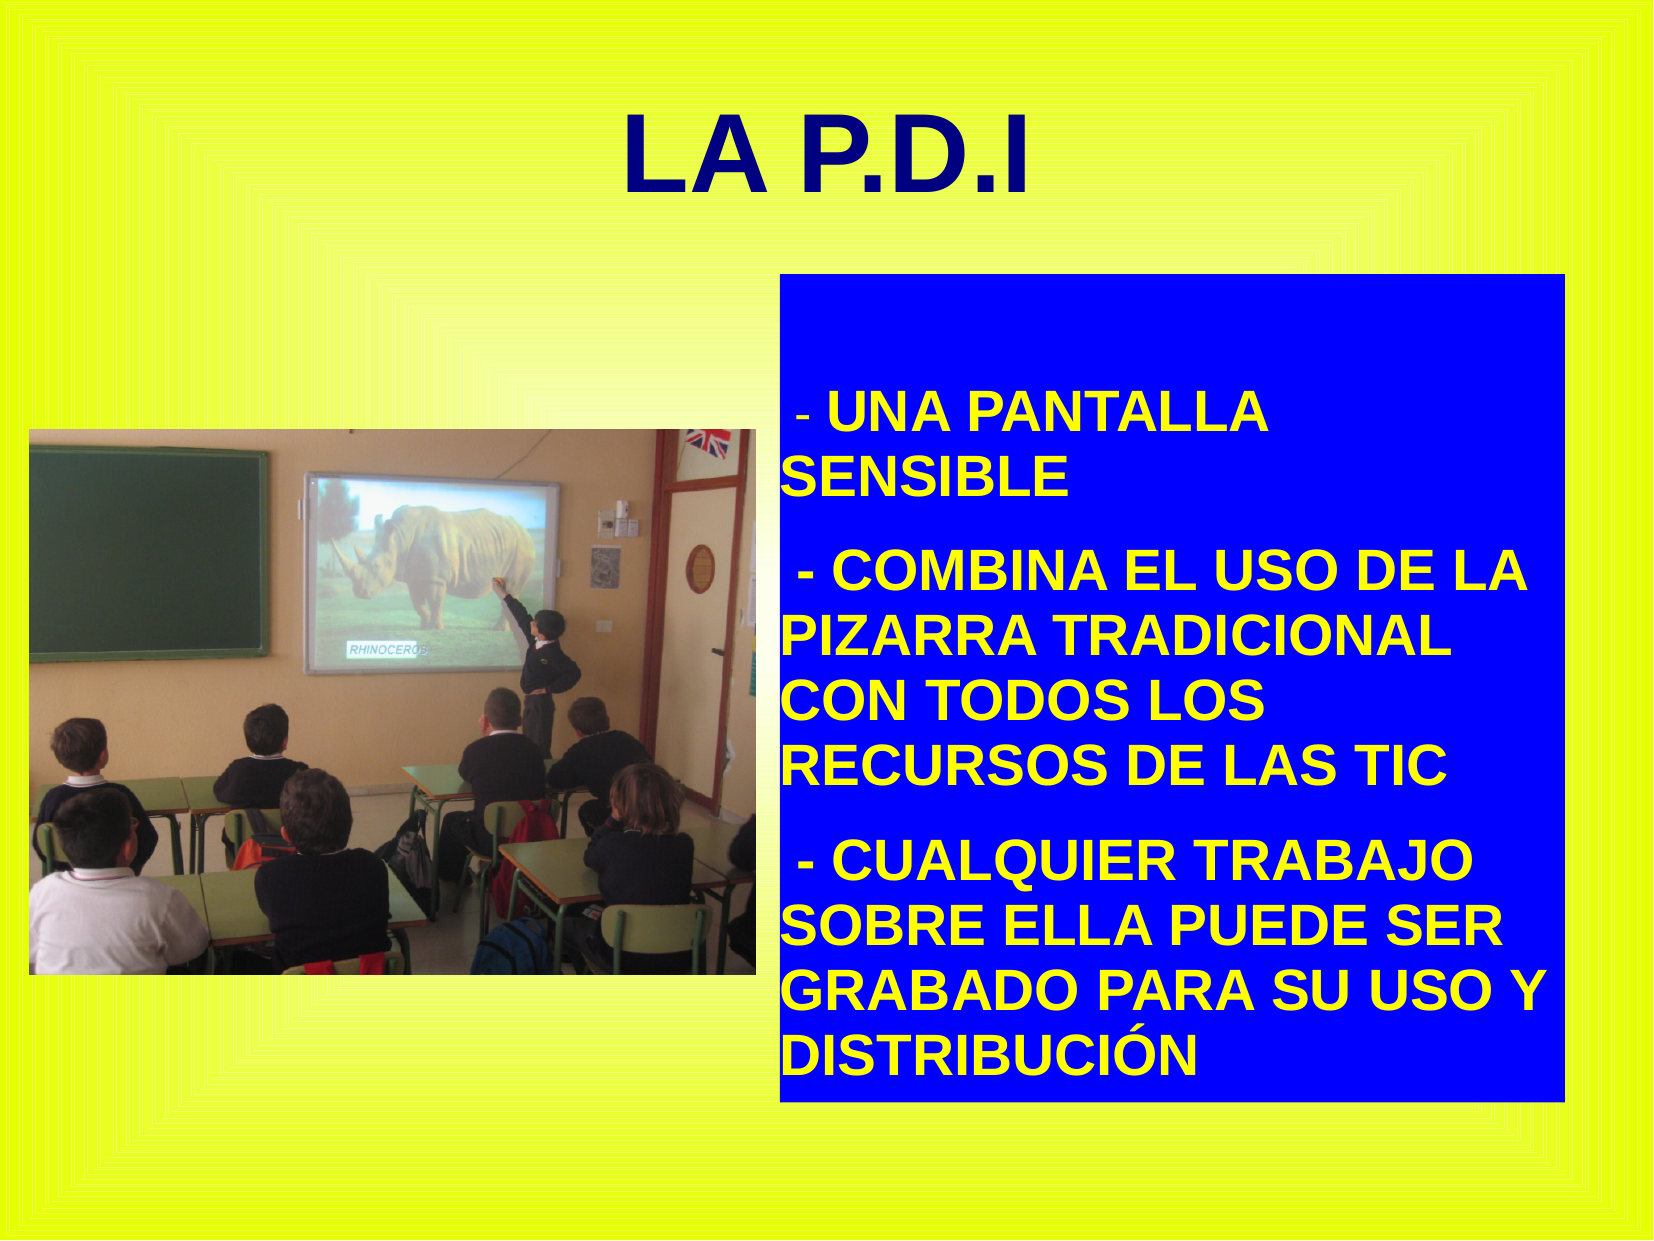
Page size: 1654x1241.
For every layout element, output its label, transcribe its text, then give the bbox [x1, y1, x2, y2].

picture [29, 429, 756, 975]
list - UNA PANTALLA SENSIBLE - COMBINA EL USO DE LA PIZARRA TRADICIONAL CON TODOS LOS RECURSOS DE LAS TIC - CUALQUIER TRABAJO SOBRE ELLA PUEDE SER GRABADO PARA SU USO Y DISTRIBUCIÓN [779, 274, 1565, 1103]
title LA P.D.I [82, 49, 1571, 257]
